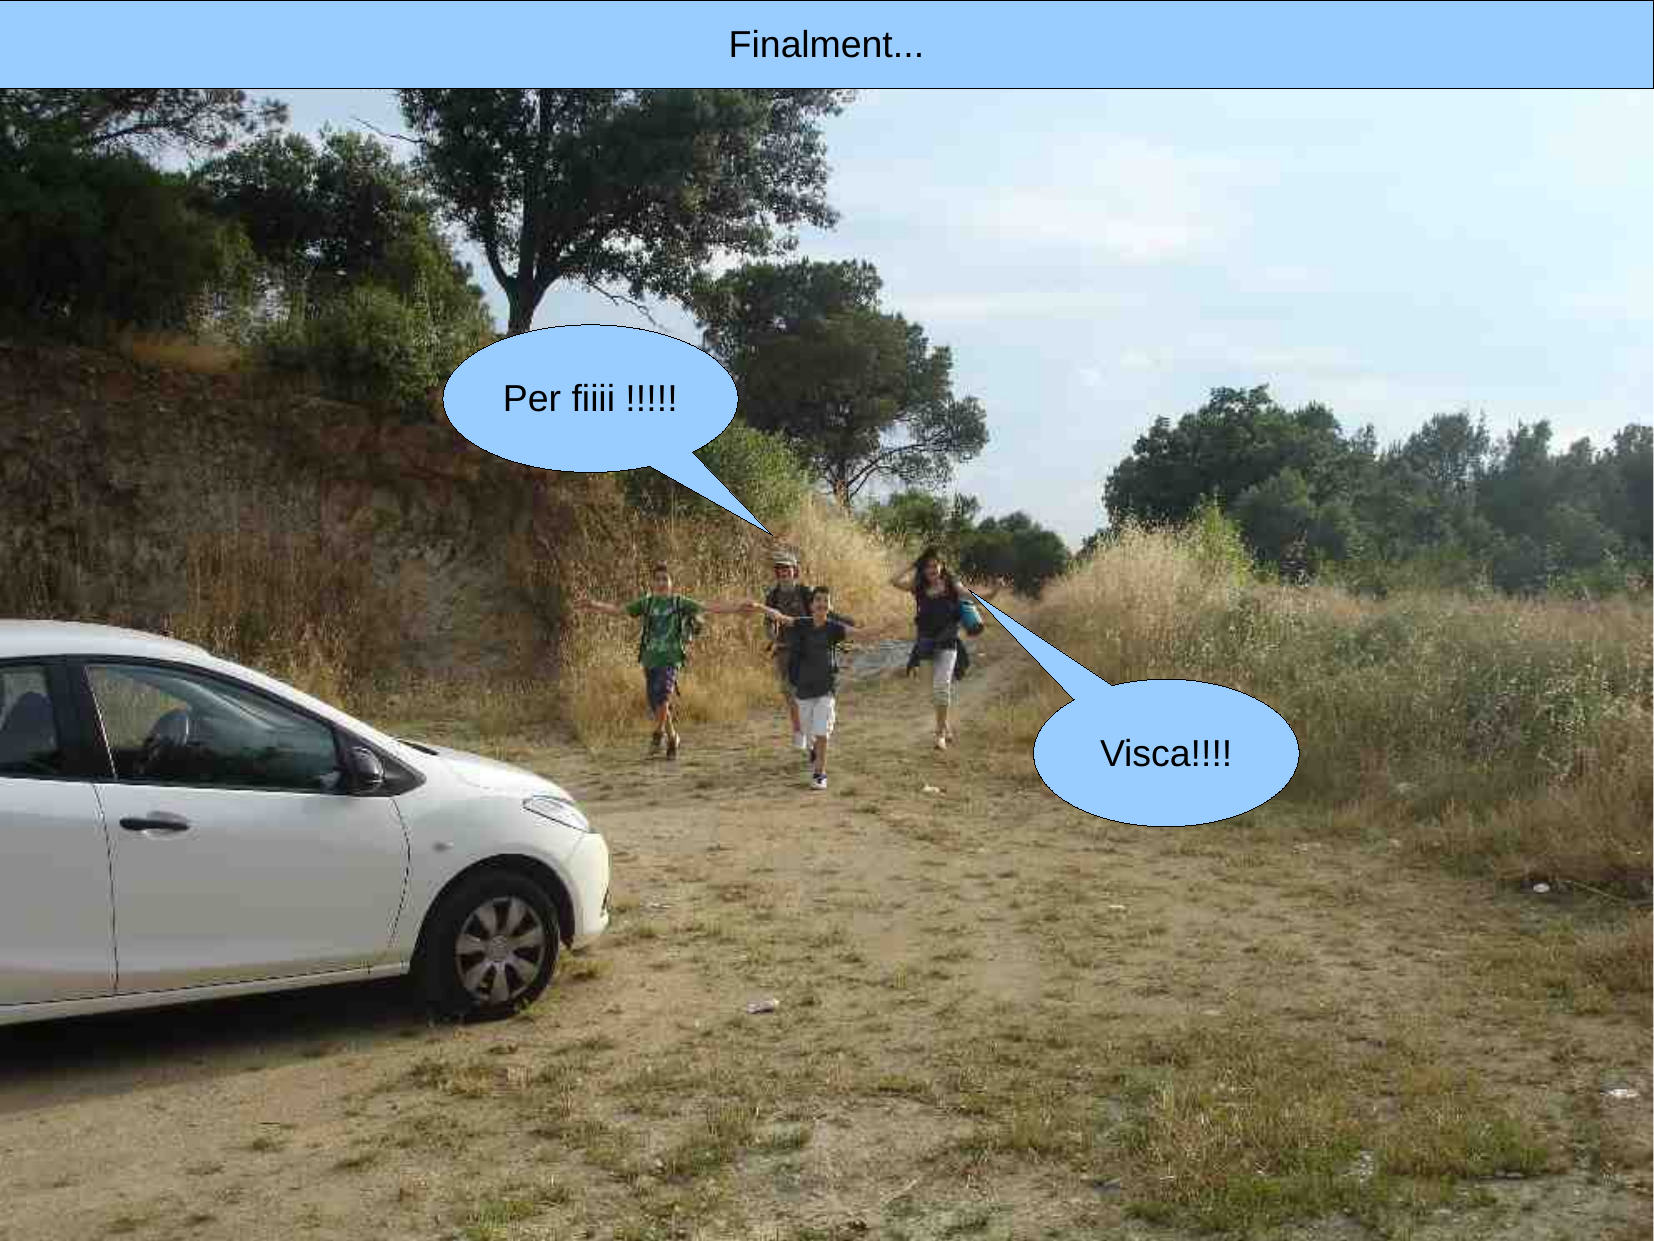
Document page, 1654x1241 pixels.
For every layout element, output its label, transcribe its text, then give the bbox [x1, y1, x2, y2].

text_box Per fiiii !!!!! [442, 324, 773, 536]
text_box Visca!!!! [968, 589, 1300, 827]
picture [0, 89, 1654, 1241]
text_box Finalment... [0, 0, 1654, 89]
